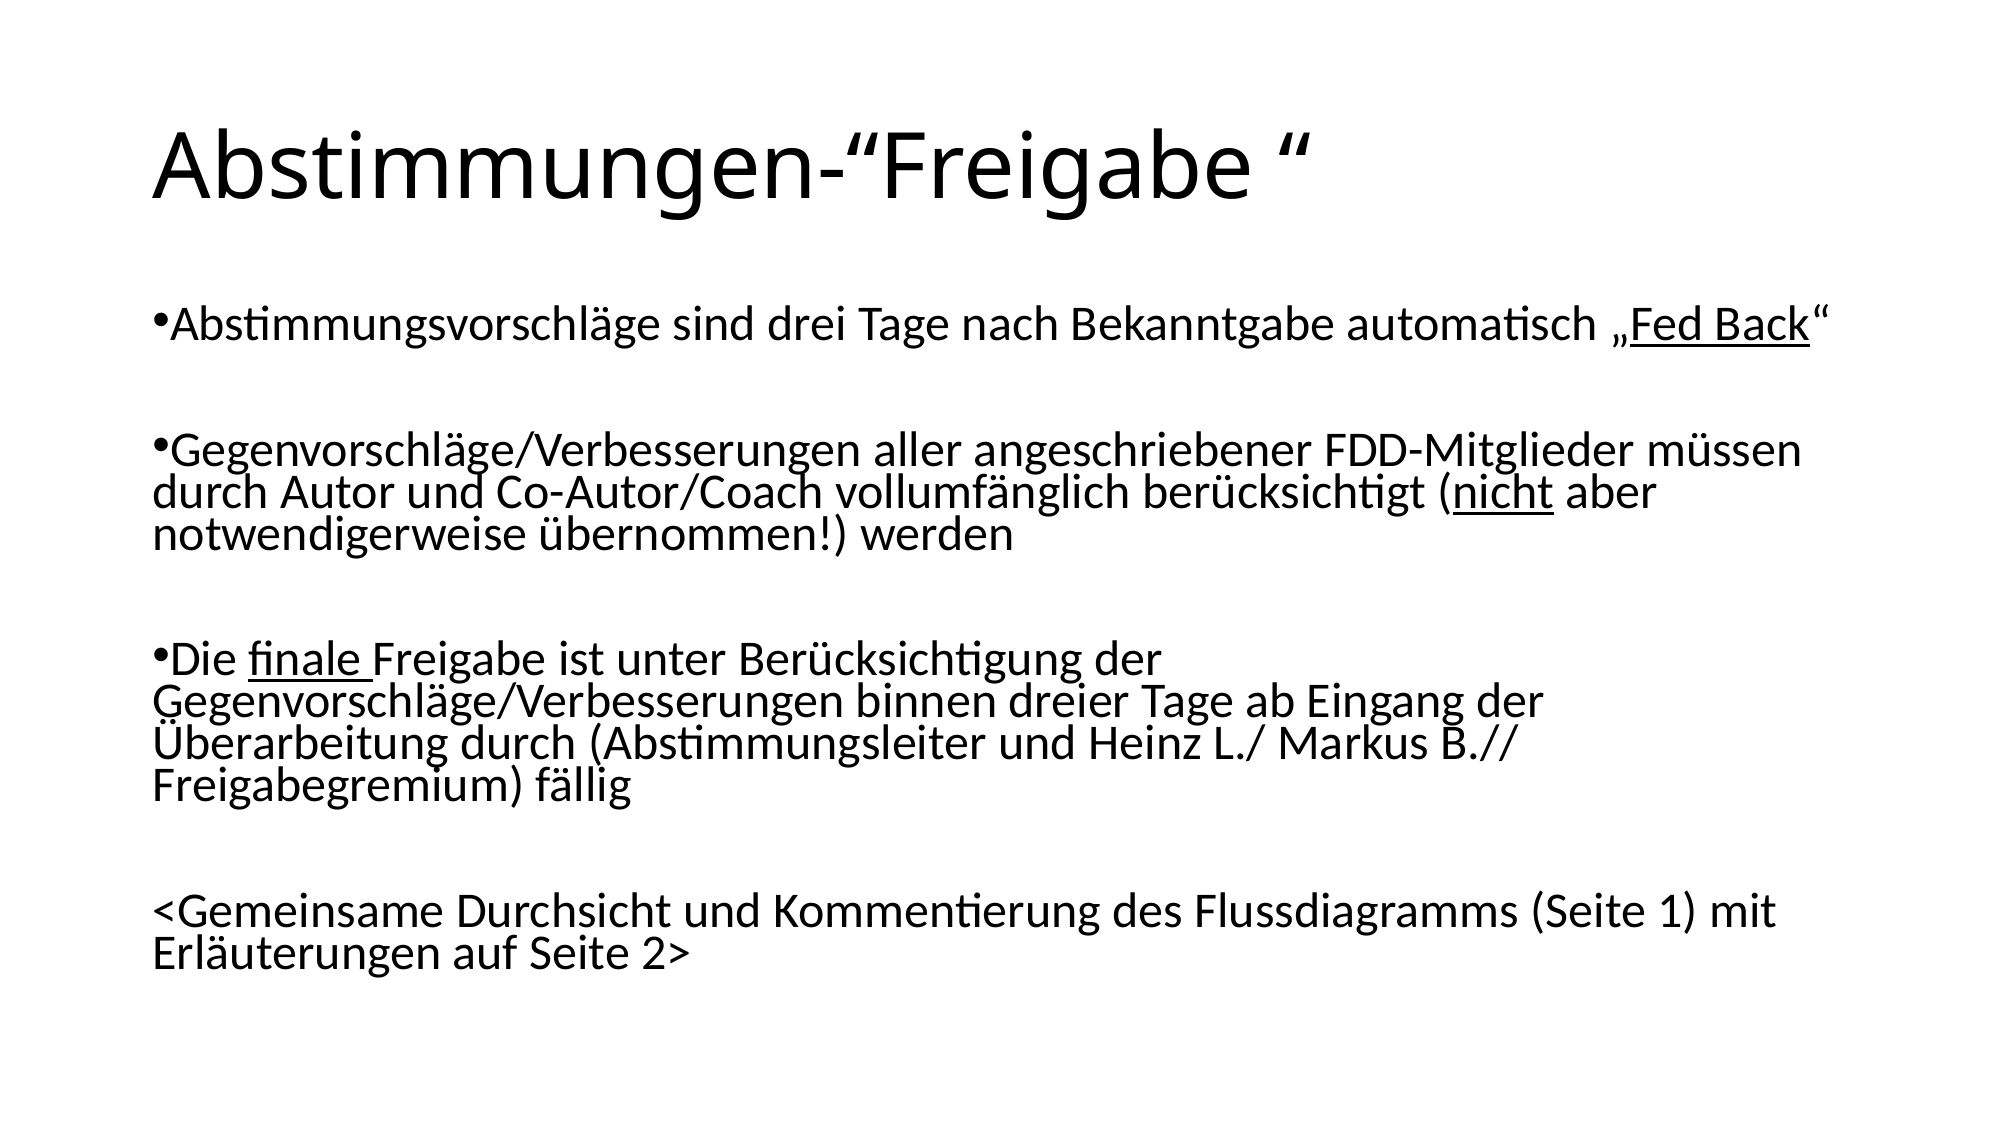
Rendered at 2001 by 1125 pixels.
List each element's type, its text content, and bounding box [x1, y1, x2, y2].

list Abstimmungsvorschläge sind drei Tage nach Bekanntgabe automatisch „Fed Back“ Gegenvorschläge/Verbesserungen aller angeschriebener FDD-Mitglieder müssen durch Autor und Co-Autor/Coach vollumfänglich berücksichtigt (nicht aber notwendigerweise übernommen!) werden Die finale Freigabe ist unter Berücksichtigung der Gegenvorschläge/Verbesserungen binnen dreier Tage ab Eingang der Überarbeitung durch (Abstimmungsleiter und Heinz L./ Markus B.// Freigabegremium) fällig <Gemeinsame Durchsicht und Kommentierung des Flussdiagramms (Seite 1) mit Erläuterungen auf Seite 2> [137, 299, 1863, 1014]
title Abstimmungen-“Freigabe “ [137, 59, 2000, 278]
